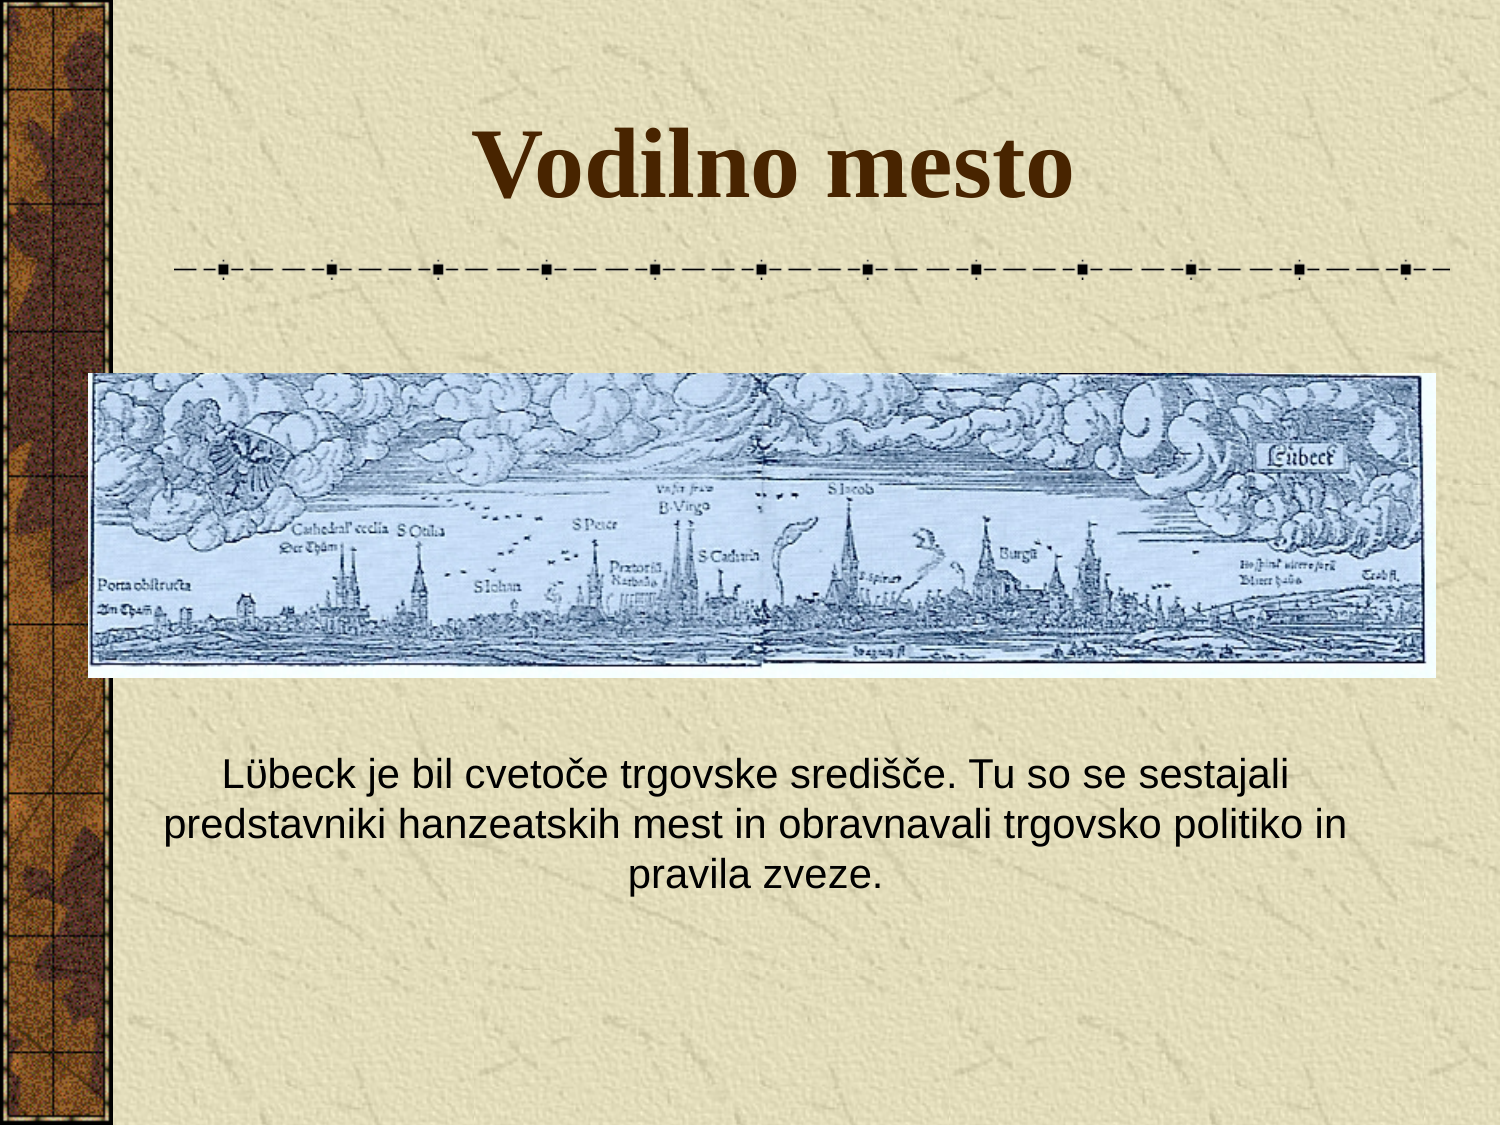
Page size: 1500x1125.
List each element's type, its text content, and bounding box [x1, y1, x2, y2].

text_box Lϋbeck je bil cvetoče trgovske središče. Tu so se sestajali predstavniki hanzeatskih mest in obravnavali trgovsko politiko in pravila zveze. [123, 739, 1388, 906]
text_box Vodilno mesto [360, 90, 1187, 226]
picture [0, 0, 1500, 1125]
